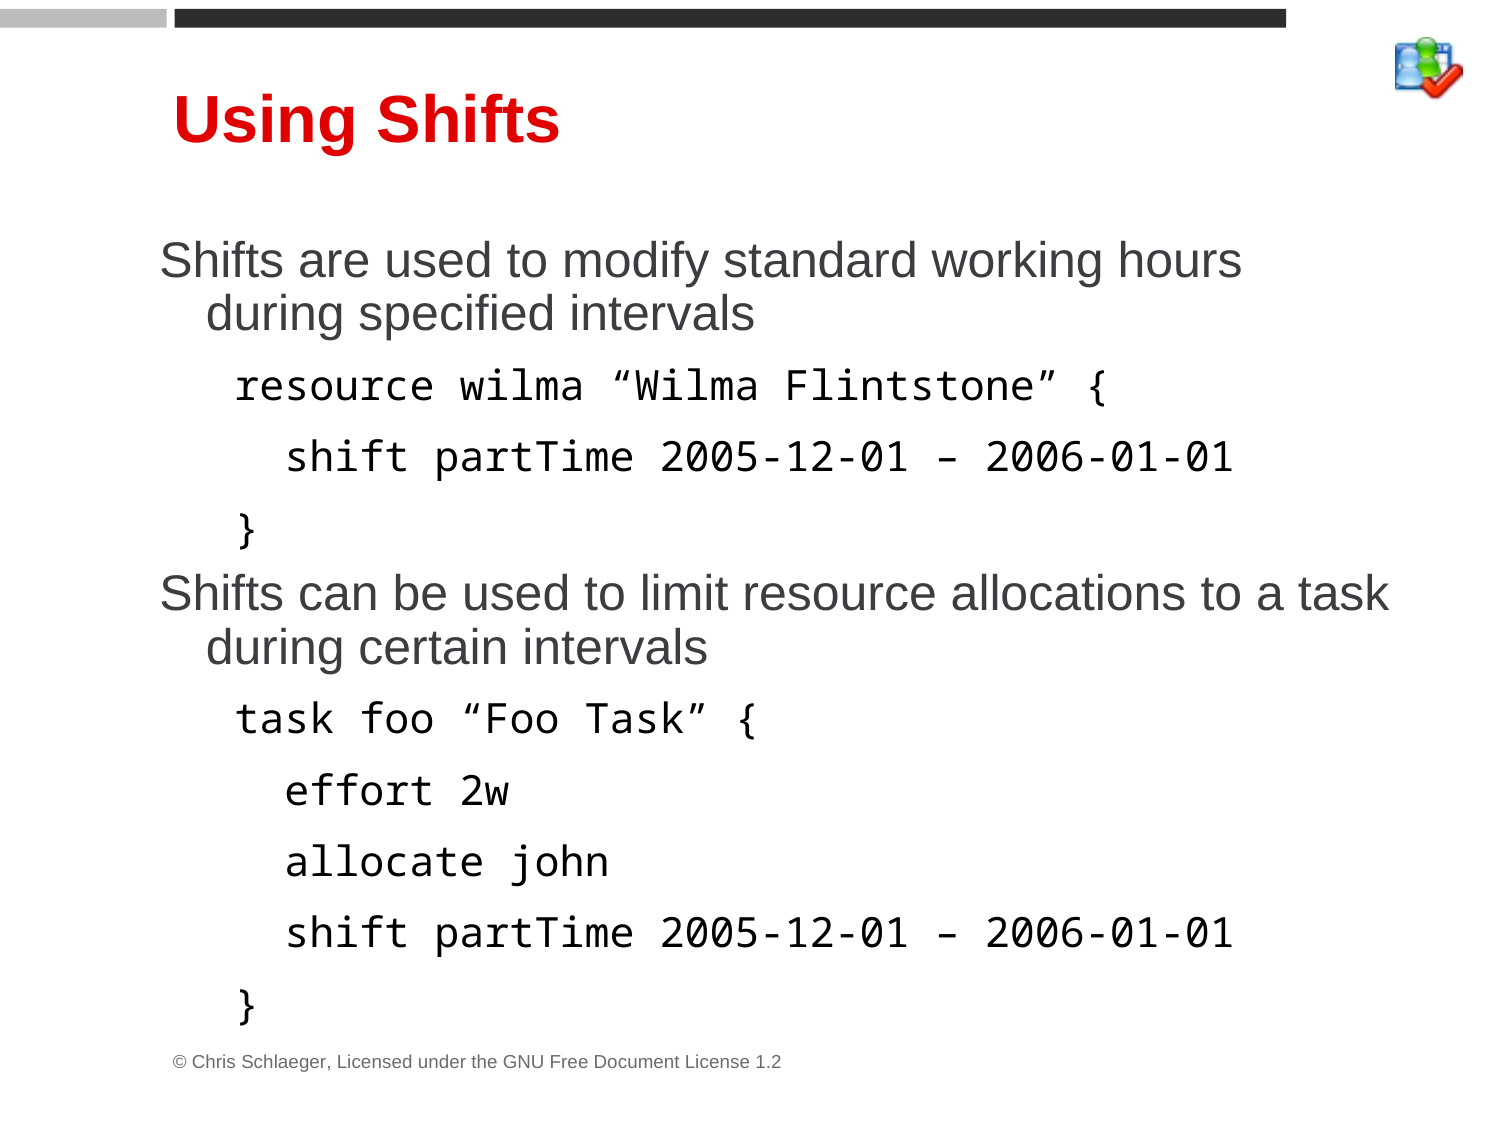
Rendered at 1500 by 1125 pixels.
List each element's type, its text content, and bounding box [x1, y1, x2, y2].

list Shifts are used to modify standard working hours during specified intervals resource wilma “Wilma Flintstone” { shift partTime 2005-12-01 – 2006-01-01 } Shifts can be used to limit resource allocations to a task during certain intervals task foo “Foo Task” { effort 2w allocate john shift partTime 2005-12-01 – 2006-01-01 } [159, 234, 1395, 1025]
title Using Shifts [173, 41, 1395, 205]
picture [1395, 37, 1463, 105]
